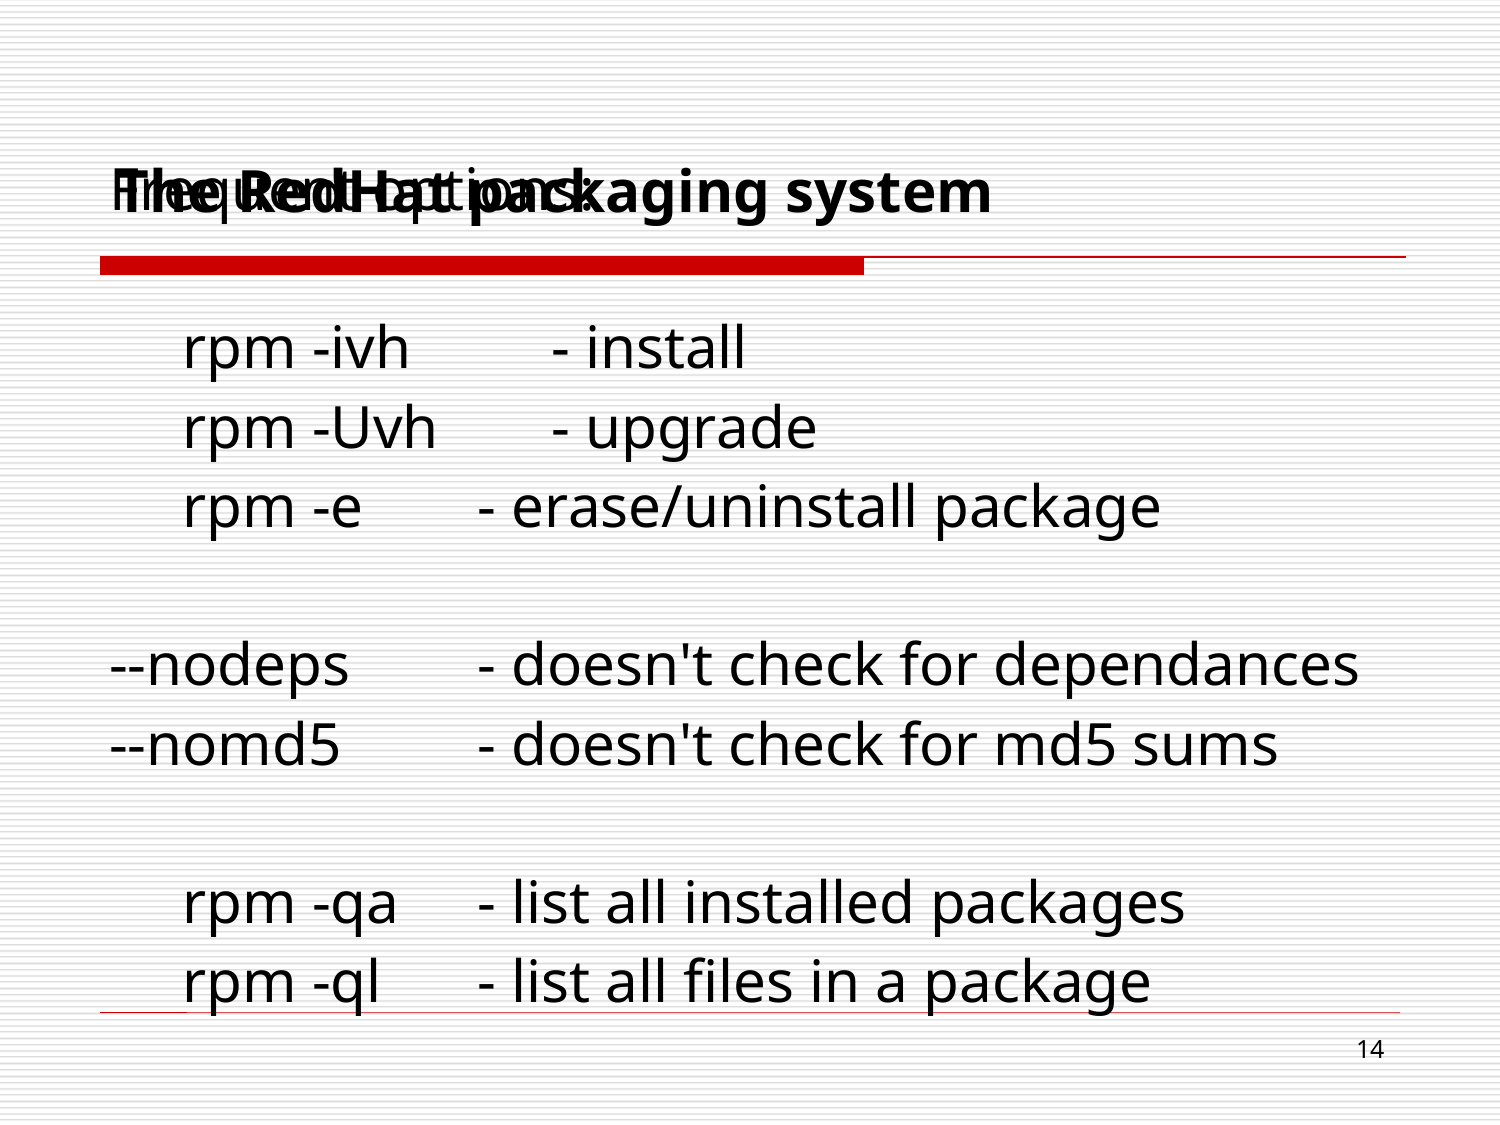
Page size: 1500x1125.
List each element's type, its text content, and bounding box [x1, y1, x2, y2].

title The RedHat packaging system [100, 94, 1376, 238]
text_box Frequent options: rpm -ivh - install rpm -Uvh - upgrade rpm -e - erase/uninstall package --nodeps - doesn't check for dependances --nomd5 - doesn't check for md5 sums rpm -qa - list all installed packages rpm -ql - list all files in a package [94, 265, 1500, 1028]
picture [0, 0, 1500, 1125]
